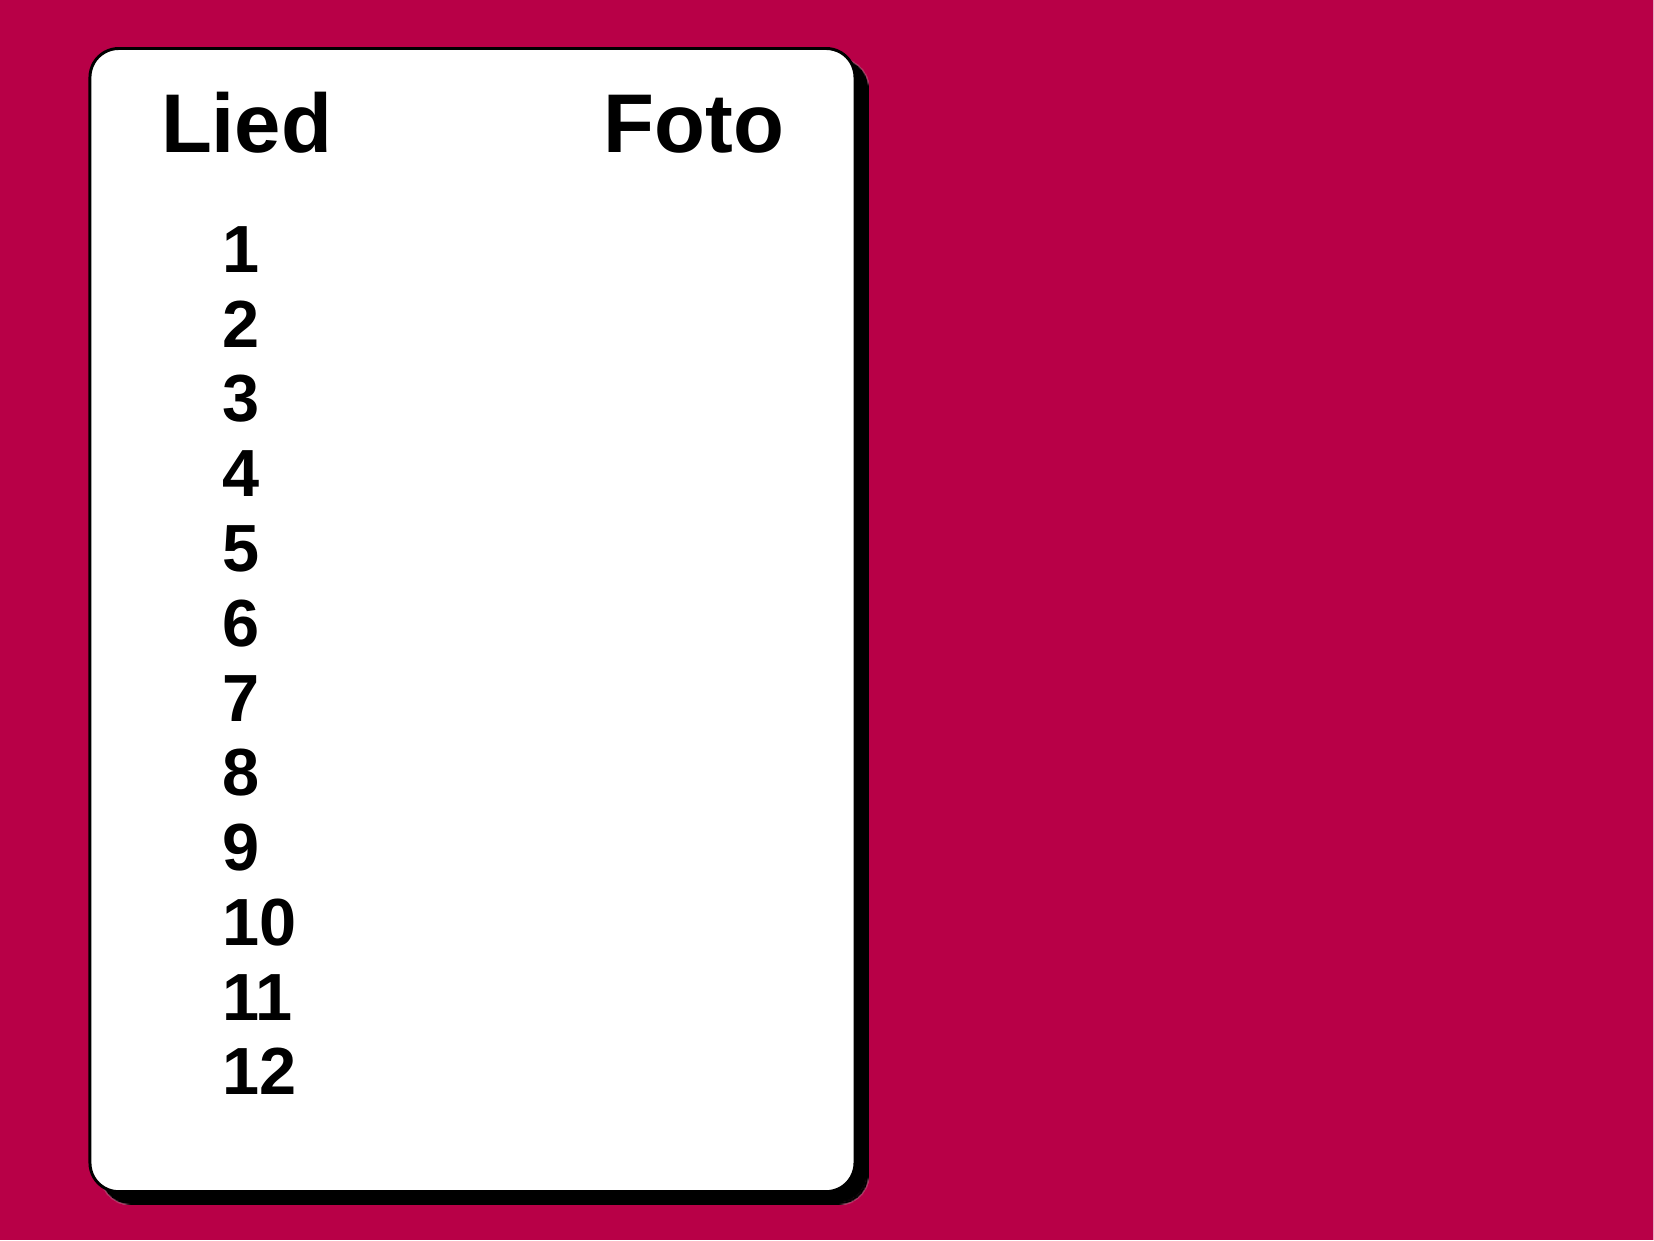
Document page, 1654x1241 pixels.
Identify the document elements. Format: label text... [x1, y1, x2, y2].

text_box Lied Foto [134, 69, 810, 182]
text_box 1 2 3 4 5 6 7 8 9 10 11 12 [207, 204, 738, 1153]
text_box [89, 48, 856, 1192]
